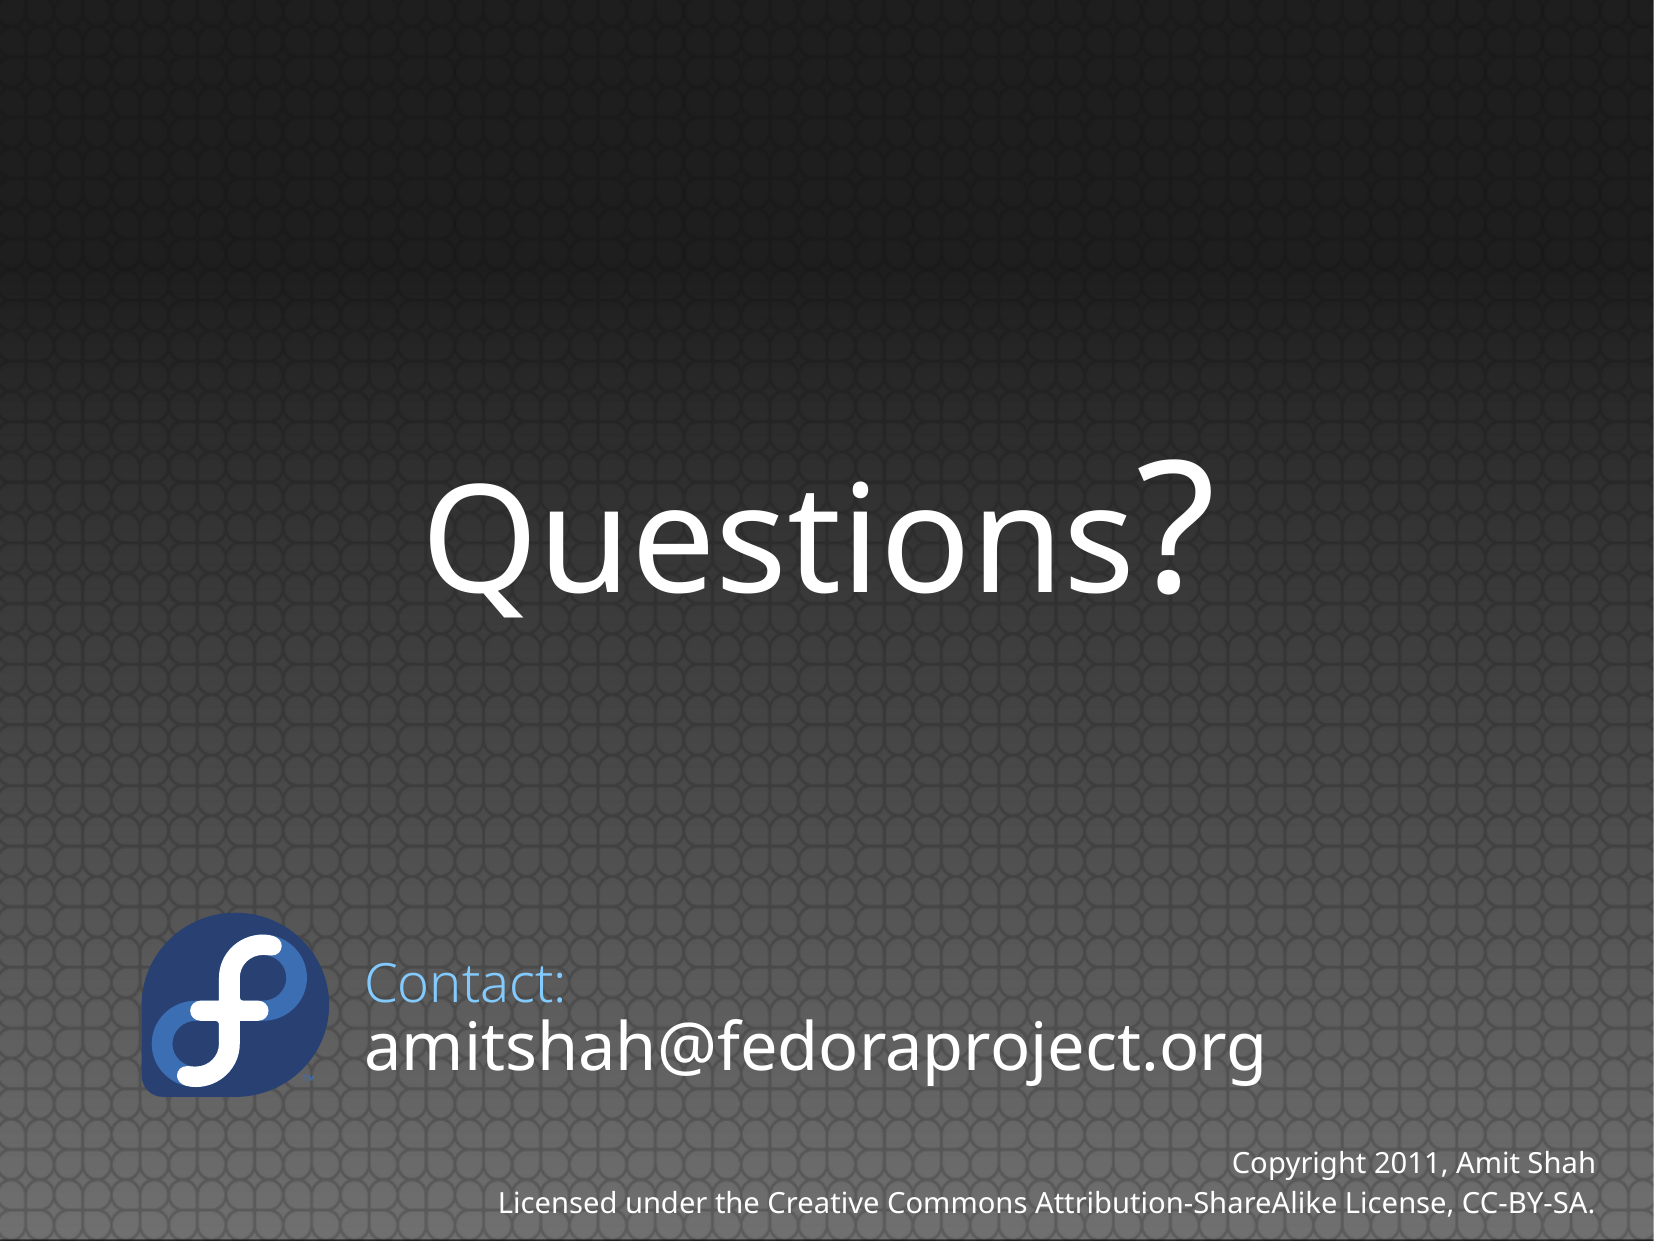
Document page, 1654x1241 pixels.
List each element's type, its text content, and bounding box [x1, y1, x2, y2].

picture [0, 0, 1654, 1241]
text_box amitshah@fedoraproject.org [349, 992, 1455, 1082]
title Questions? [30, 418, 1606, 624]
text_box Contact: [349, 937, 703, 1013]
text_box Copyright 2011, Amit Shah Licensed under the Creative Commons Attribution-ShareAlike License, CC-BY-SA. [52, 1135, 1611, 1219]
